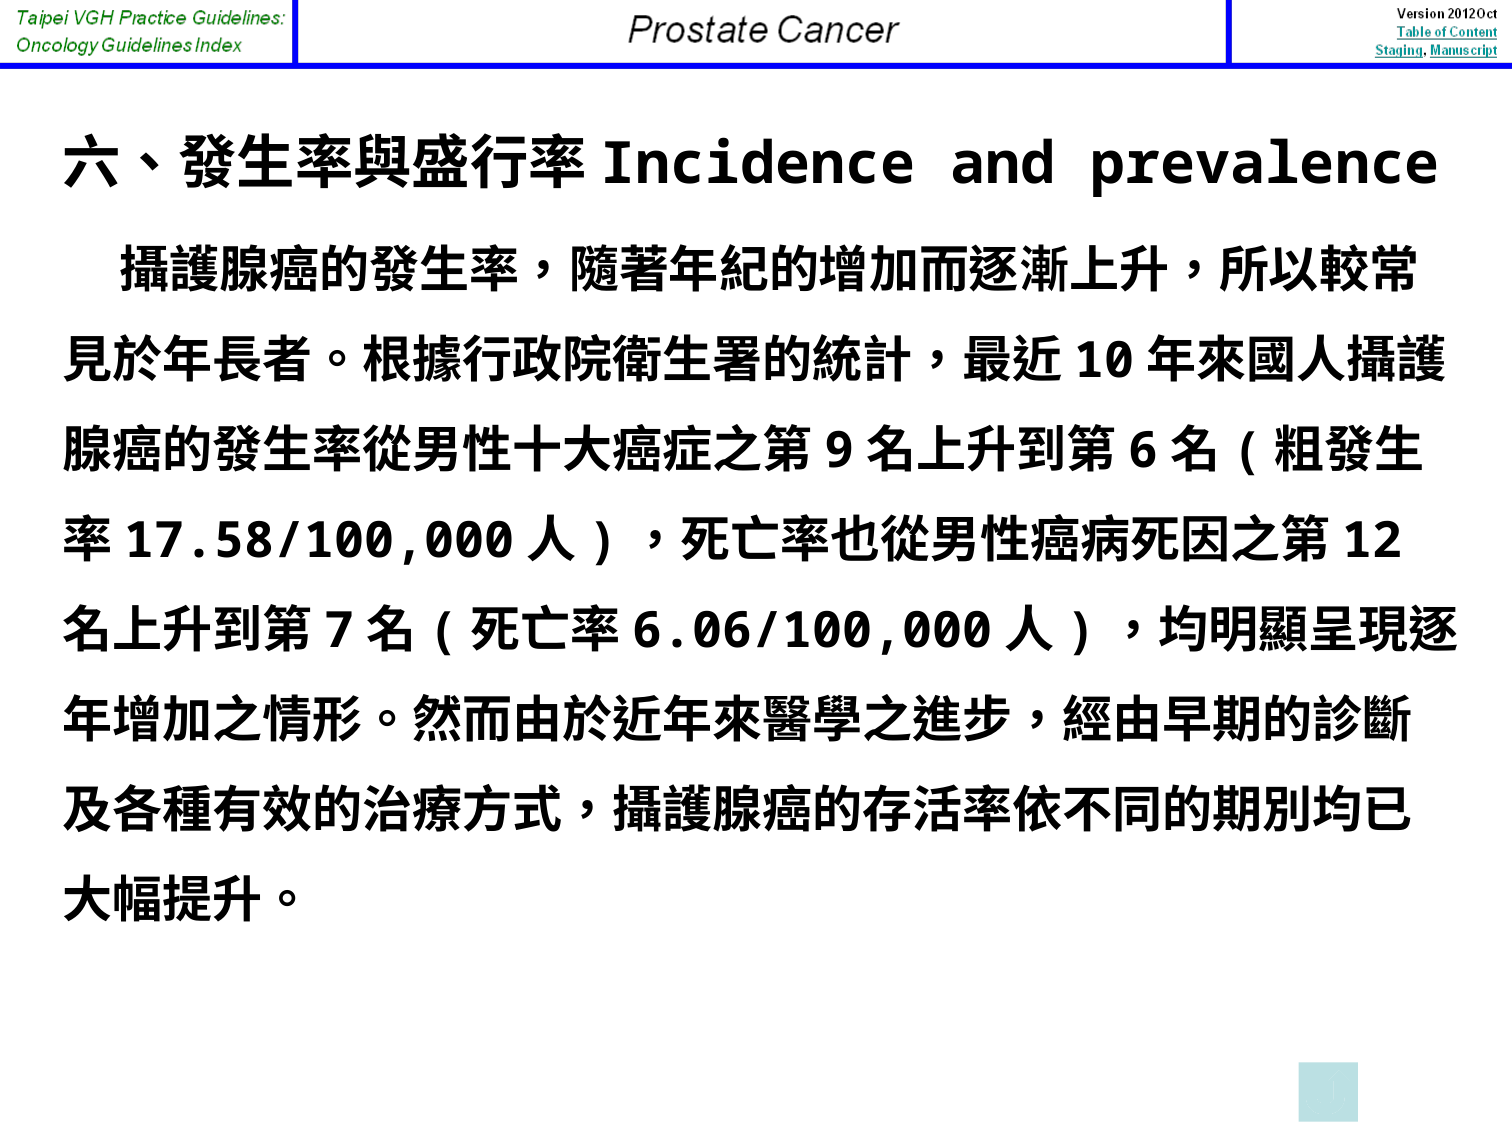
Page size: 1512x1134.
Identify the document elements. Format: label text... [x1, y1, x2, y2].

subtitle 六、發生率與盛行率Incidence and prevalence 攝護腺癌的發生率，隨著年紀的增加而逐漸上升，所以較常見於年長者。根據行政院衛生署的統計，最近10年來國人攝護腺癌的發生率從男性十大癌症之第9名上升到第6名(粗發生率17.58/100,000人)，死亡率也從男性癌病死因之第12名上升到第7名(死亡率6.06/100,000人)，均明顯呈現逐年增加之情形。然而由於近年來醫學之進步，經由早期的診斷及各種有效的治療方式，攝護腺癌的存活率依不同的期別均已大幅提升。 [47, 82, 1477, 863]
